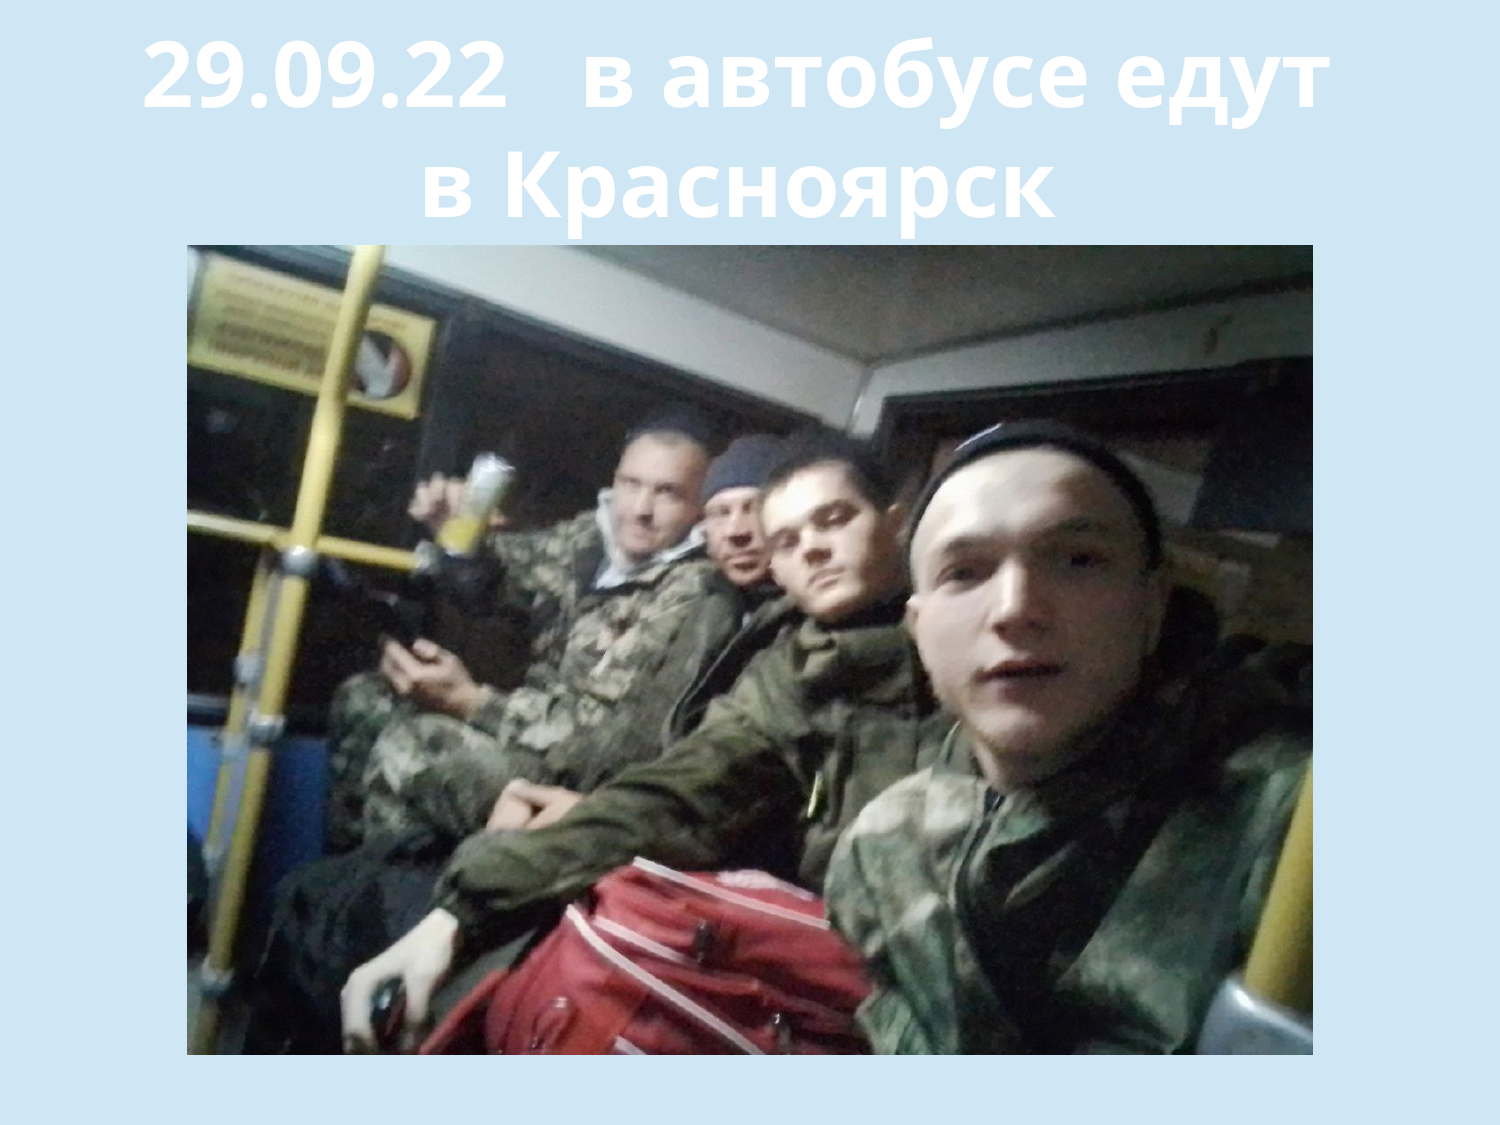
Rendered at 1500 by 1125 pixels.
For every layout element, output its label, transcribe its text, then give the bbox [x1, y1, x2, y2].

picture [187, 245, 1313, 1055]
title 29.09.22 в автобусе едут в Красноярск [29, 8, 1471, 197]
